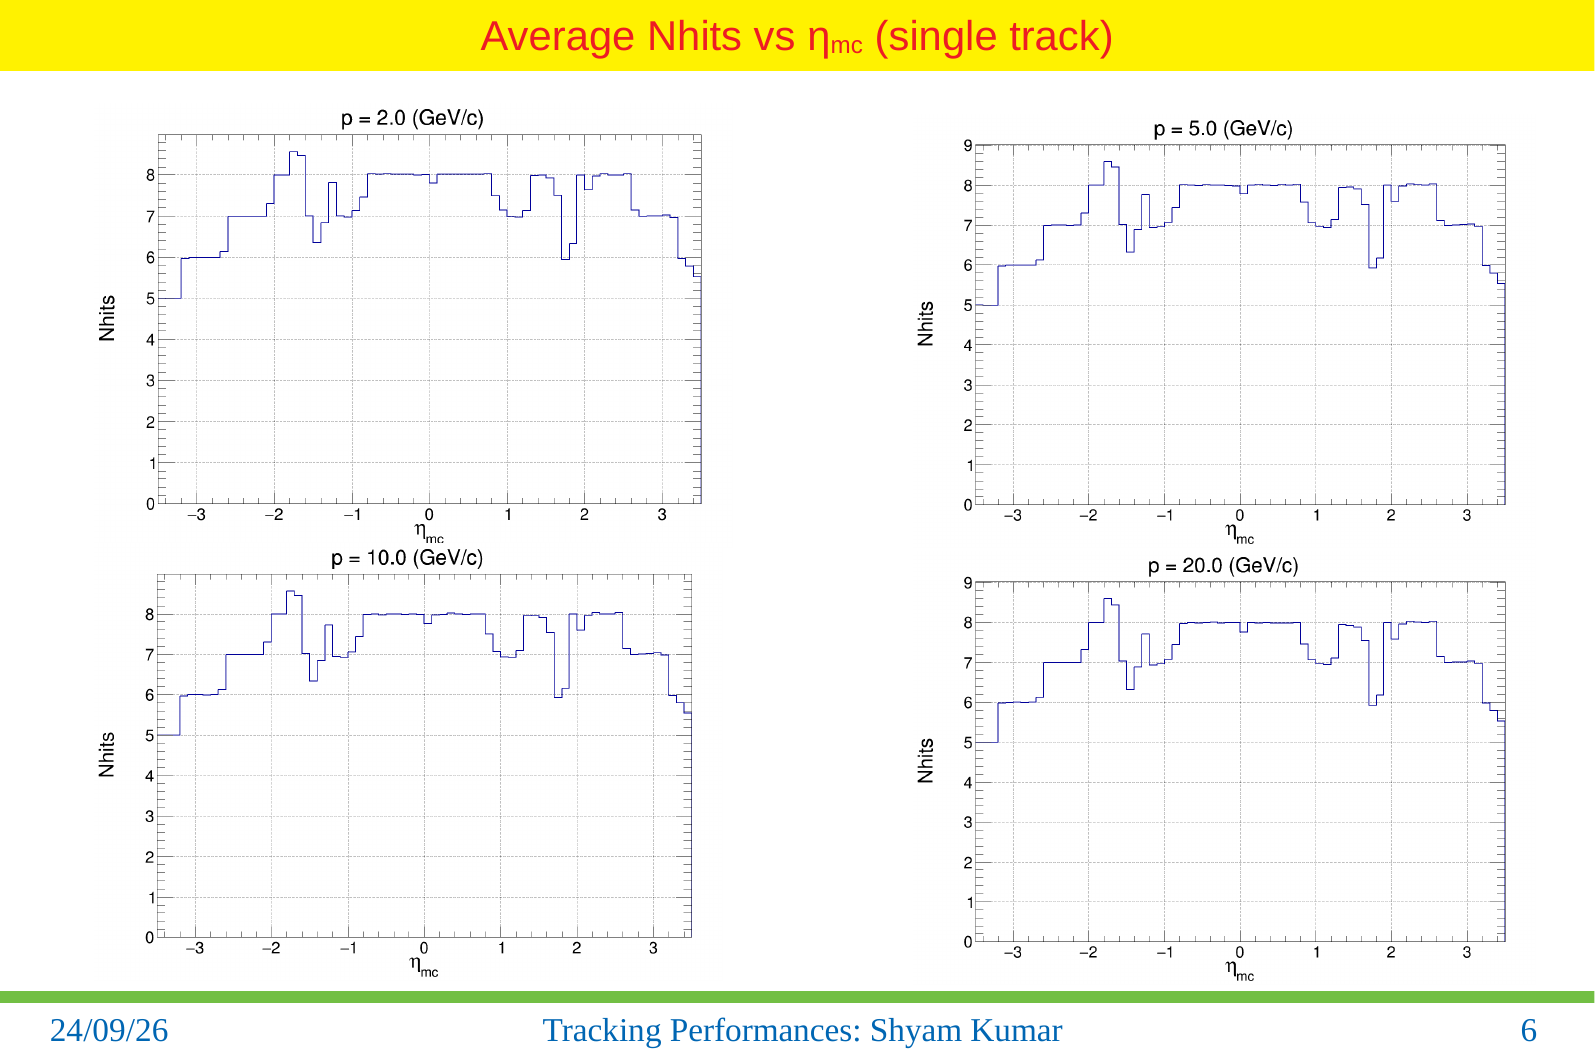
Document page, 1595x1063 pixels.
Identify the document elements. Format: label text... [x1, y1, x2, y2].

title Average Nhits vs ηmc (single track) [0, 0, 1595, 71]
picture [913, 114, 1536, 548]
picture [913, 551, 1536, 985]
picture [94, 103, 733, 981]
